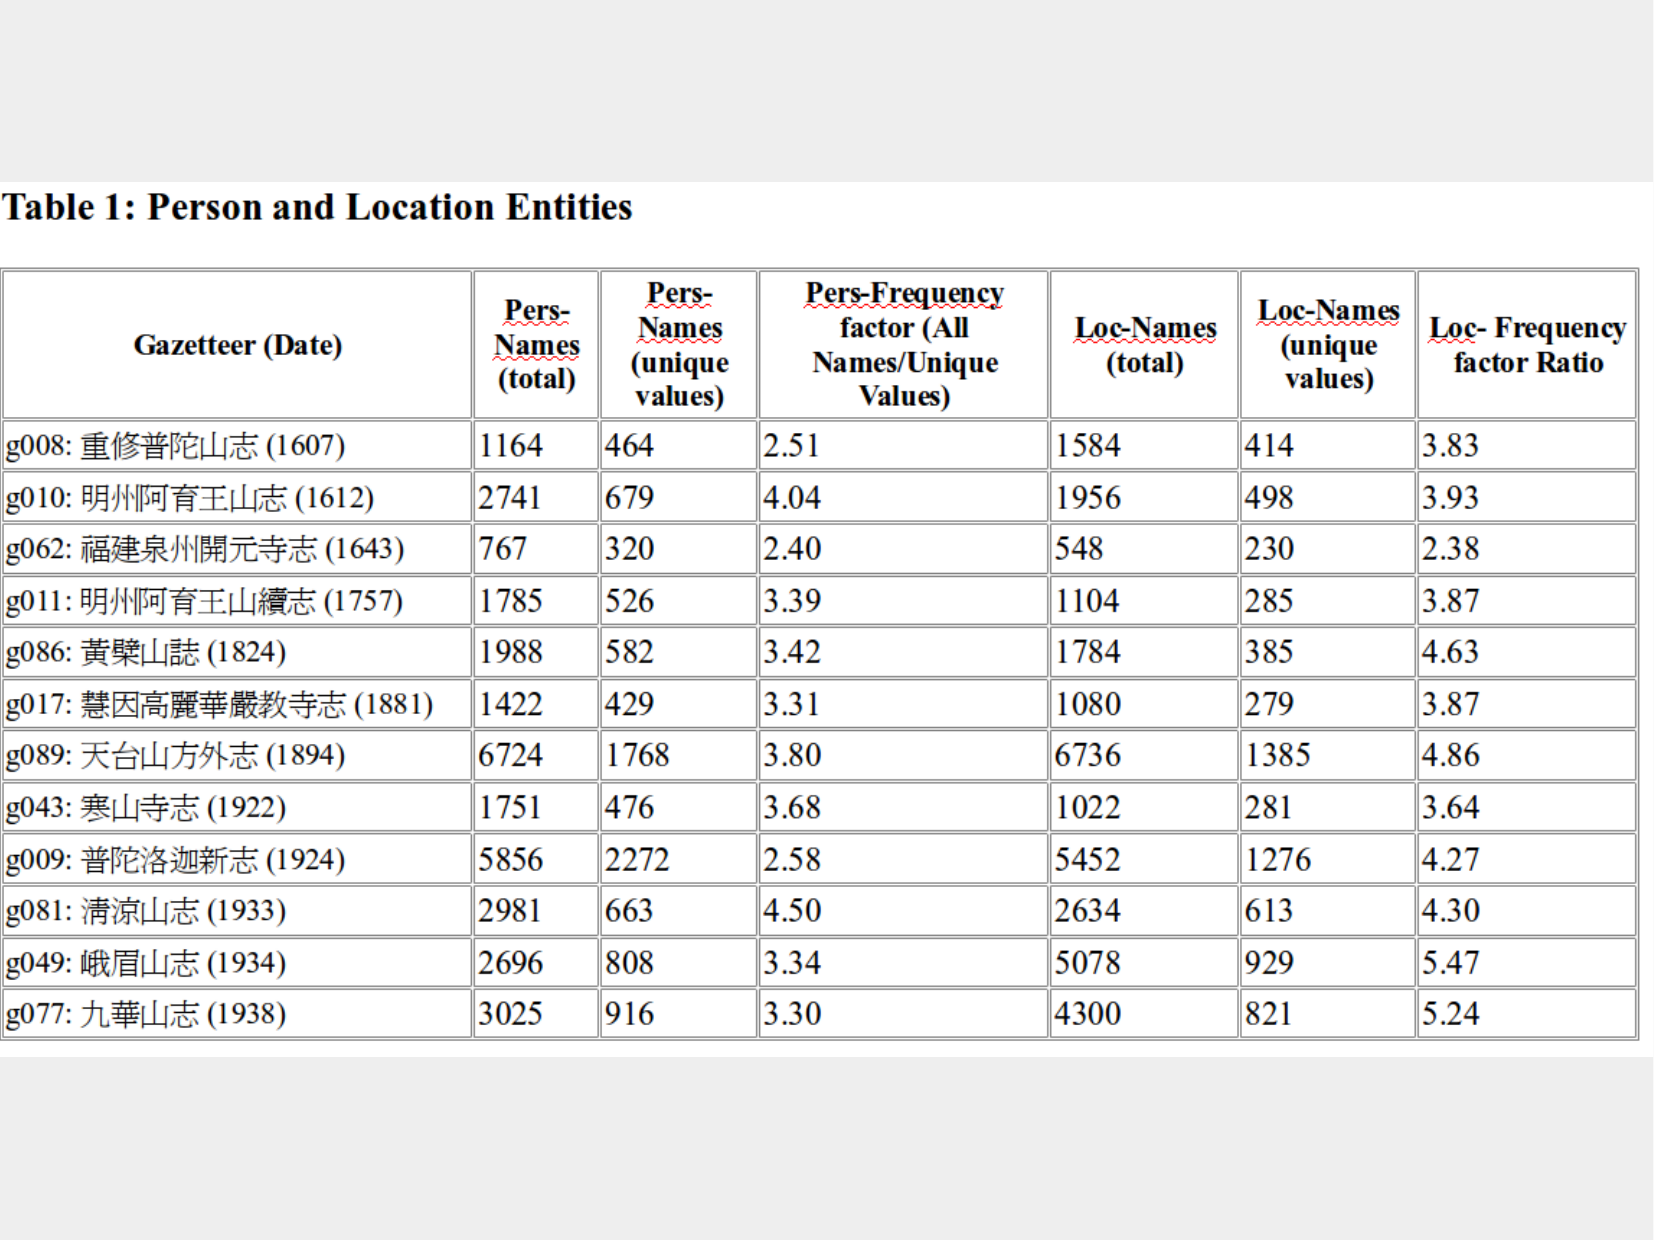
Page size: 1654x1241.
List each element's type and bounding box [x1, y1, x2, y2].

picture [0, 182, 1654, 1057]
